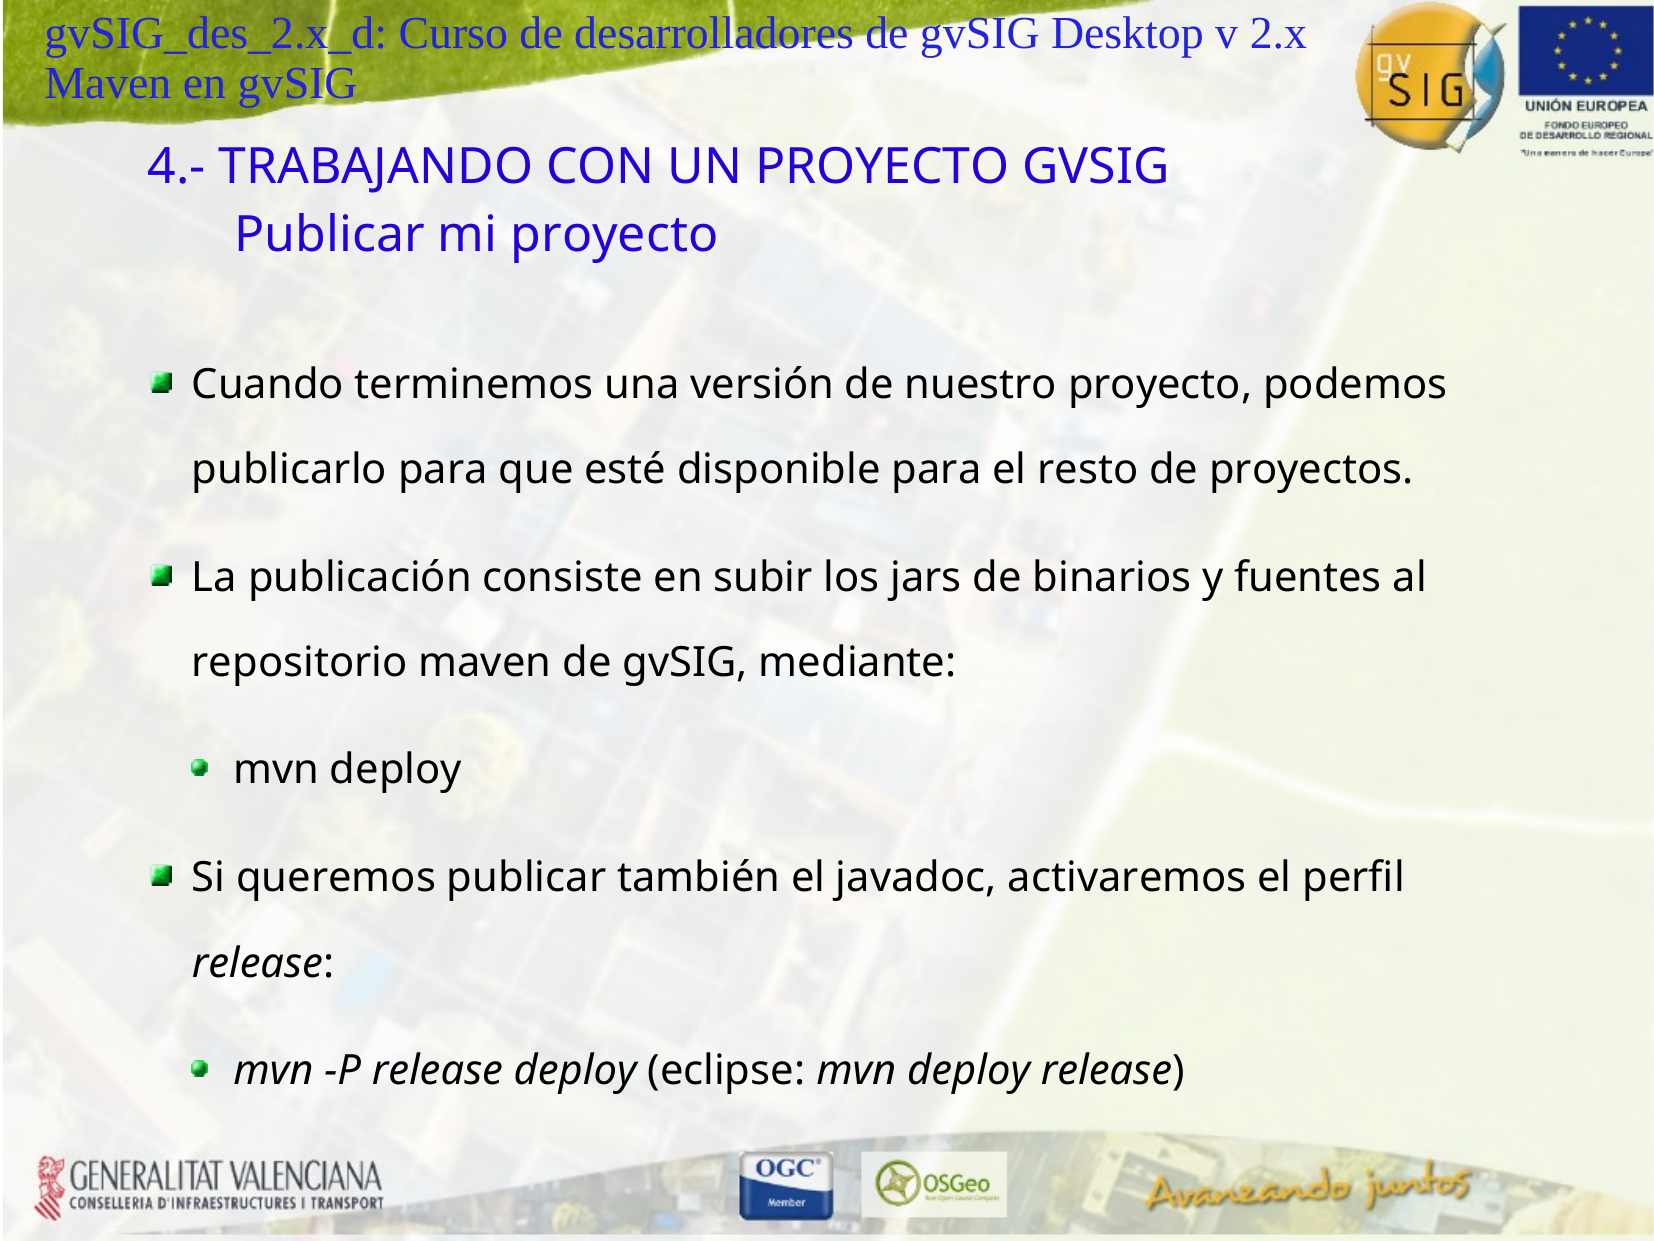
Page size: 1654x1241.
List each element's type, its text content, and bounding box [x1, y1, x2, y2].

text_box Cuando terminemos una versión de nuestro proyecto, podemos publicarlo para que esté disponible para el resto de proyectos. La publicación consiste en subir los jars de binarios y fuentes al repositorio maven de gvSIG, mediante: mvn deploy Si queremos publicar también el javadoc, activaremos el perfil release: mvn -P release deploy (eclipse: mvn deploy release) [147, 324, 1505, 1123]
picture [2, 0, 1654, 1241]
title 4.- TRABAJANDO CON UN PROYECTO GVSIG Publicar mi proyecto [147, 124, 1595, 272]
